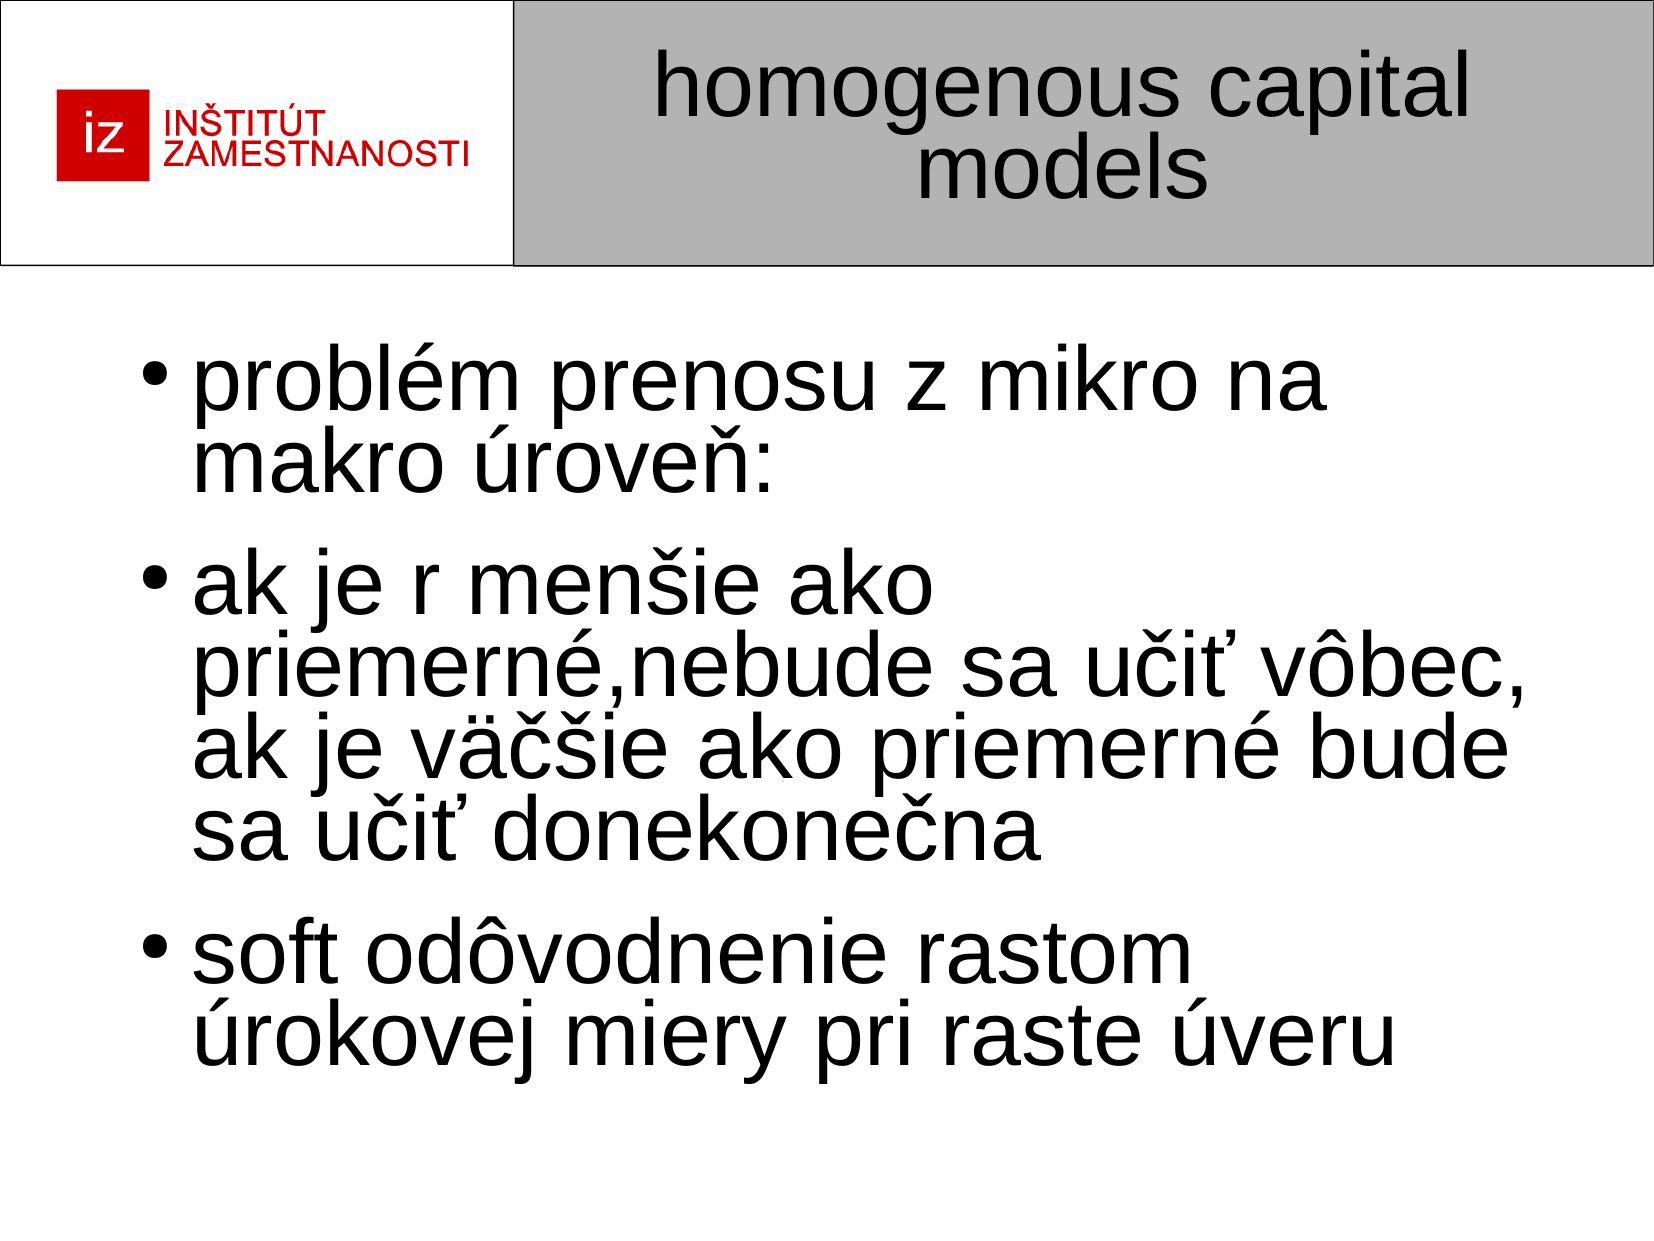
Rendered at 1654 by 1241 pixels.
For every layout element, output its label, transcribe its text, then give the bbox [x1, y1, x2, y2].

list problém prenosu z mikro na makro úroveň: ak je r menšie ako priemerné,nebude sa učiť vôbec, ak je väčšie ako priemerné bude sa učiť donekonečna soft odôvodnenie rastom úrokovej miery pri raste úveru [121, 344, 1533, 1112]
title homogenous capital models [561, 37, 1565, 229]
picture [5, 8, 512, 257]
